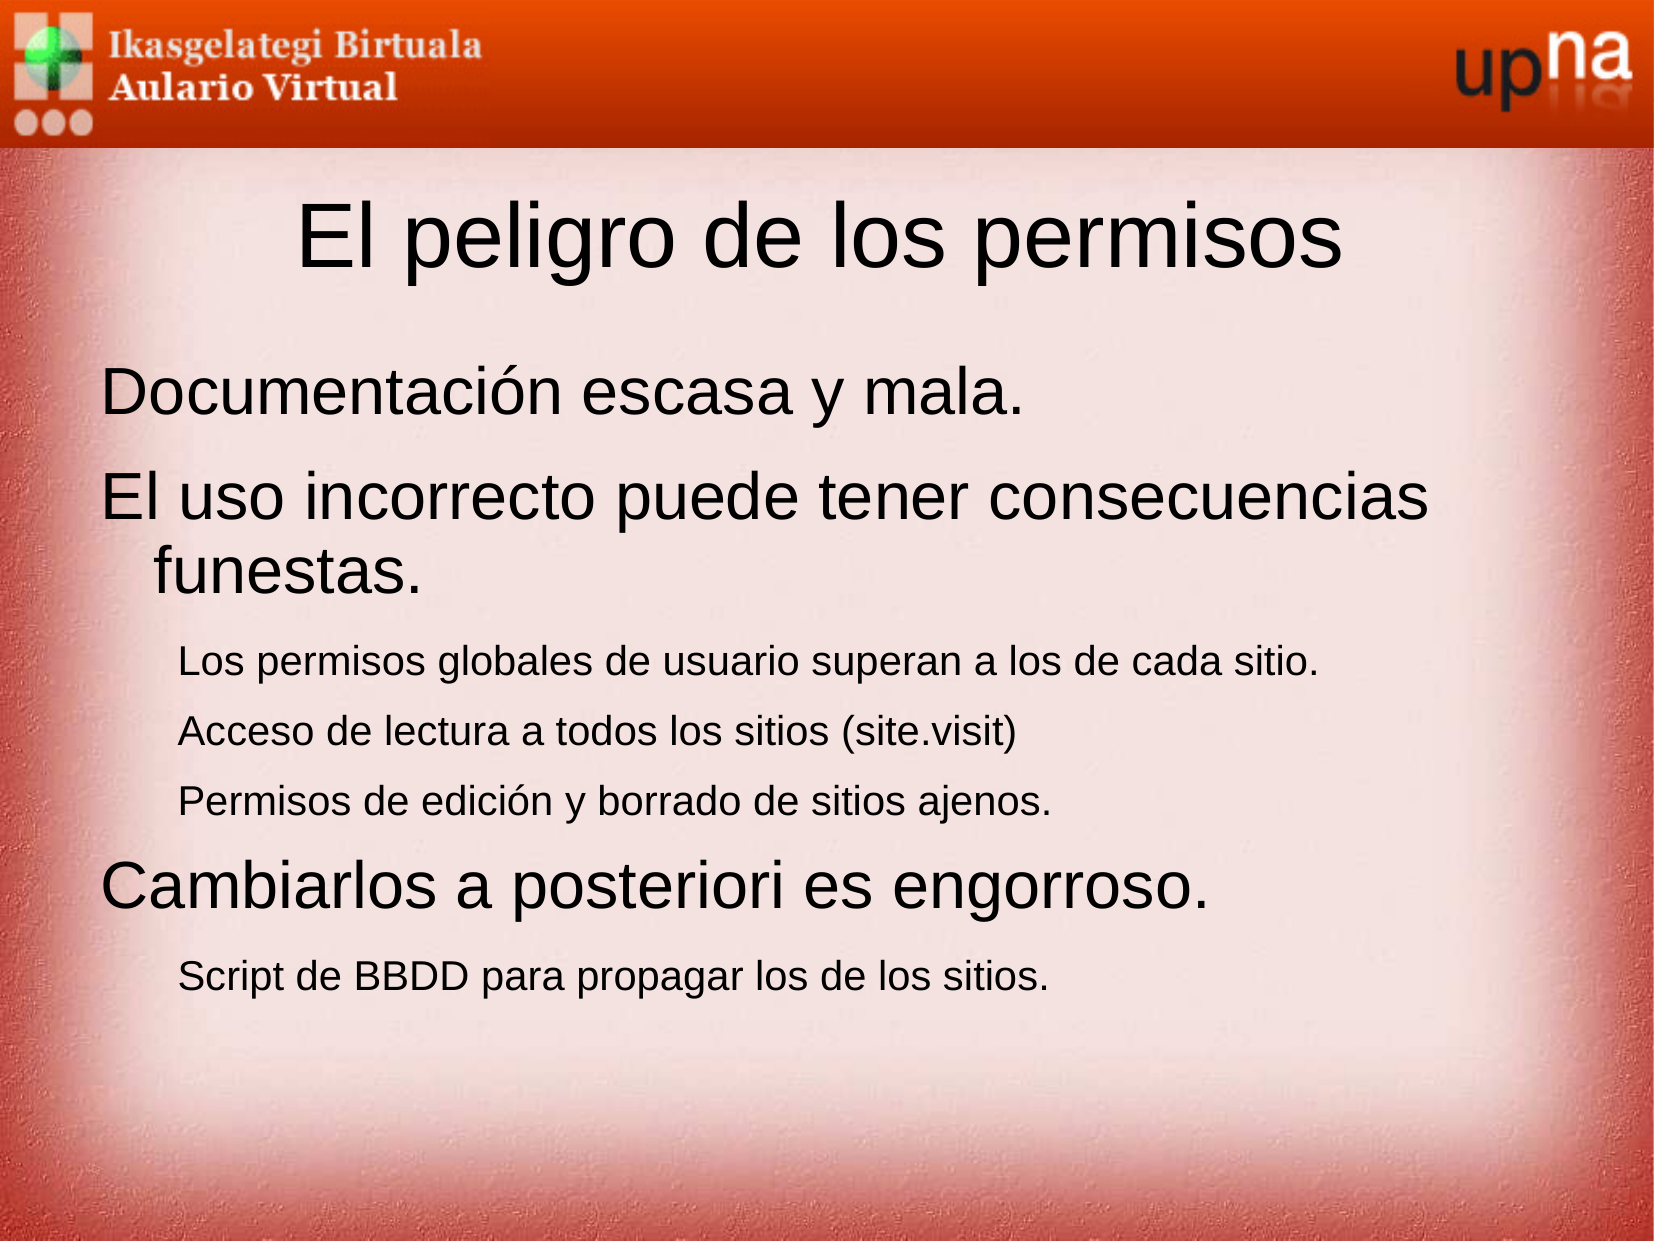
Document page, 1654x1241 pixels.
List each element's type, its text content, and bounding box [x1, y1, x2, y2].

picture [0, 0, 1654, 1241]
title El peligro de los permisos [77, 147, 1565, 325]
list Documentación escasa y mala. El uso incorrecto puede tener consecuencias funestas. Los permisos globales de usuario superan a los de cada sitio. Acceso de lectura a todos los sitios (site.visit) Permisos de edición y borrado de sitios ajenos. Cambiarlos a posteriori es engorroso. Script de BBDD para propagar los de los sitios. [83, 354, 1572, 1095]
